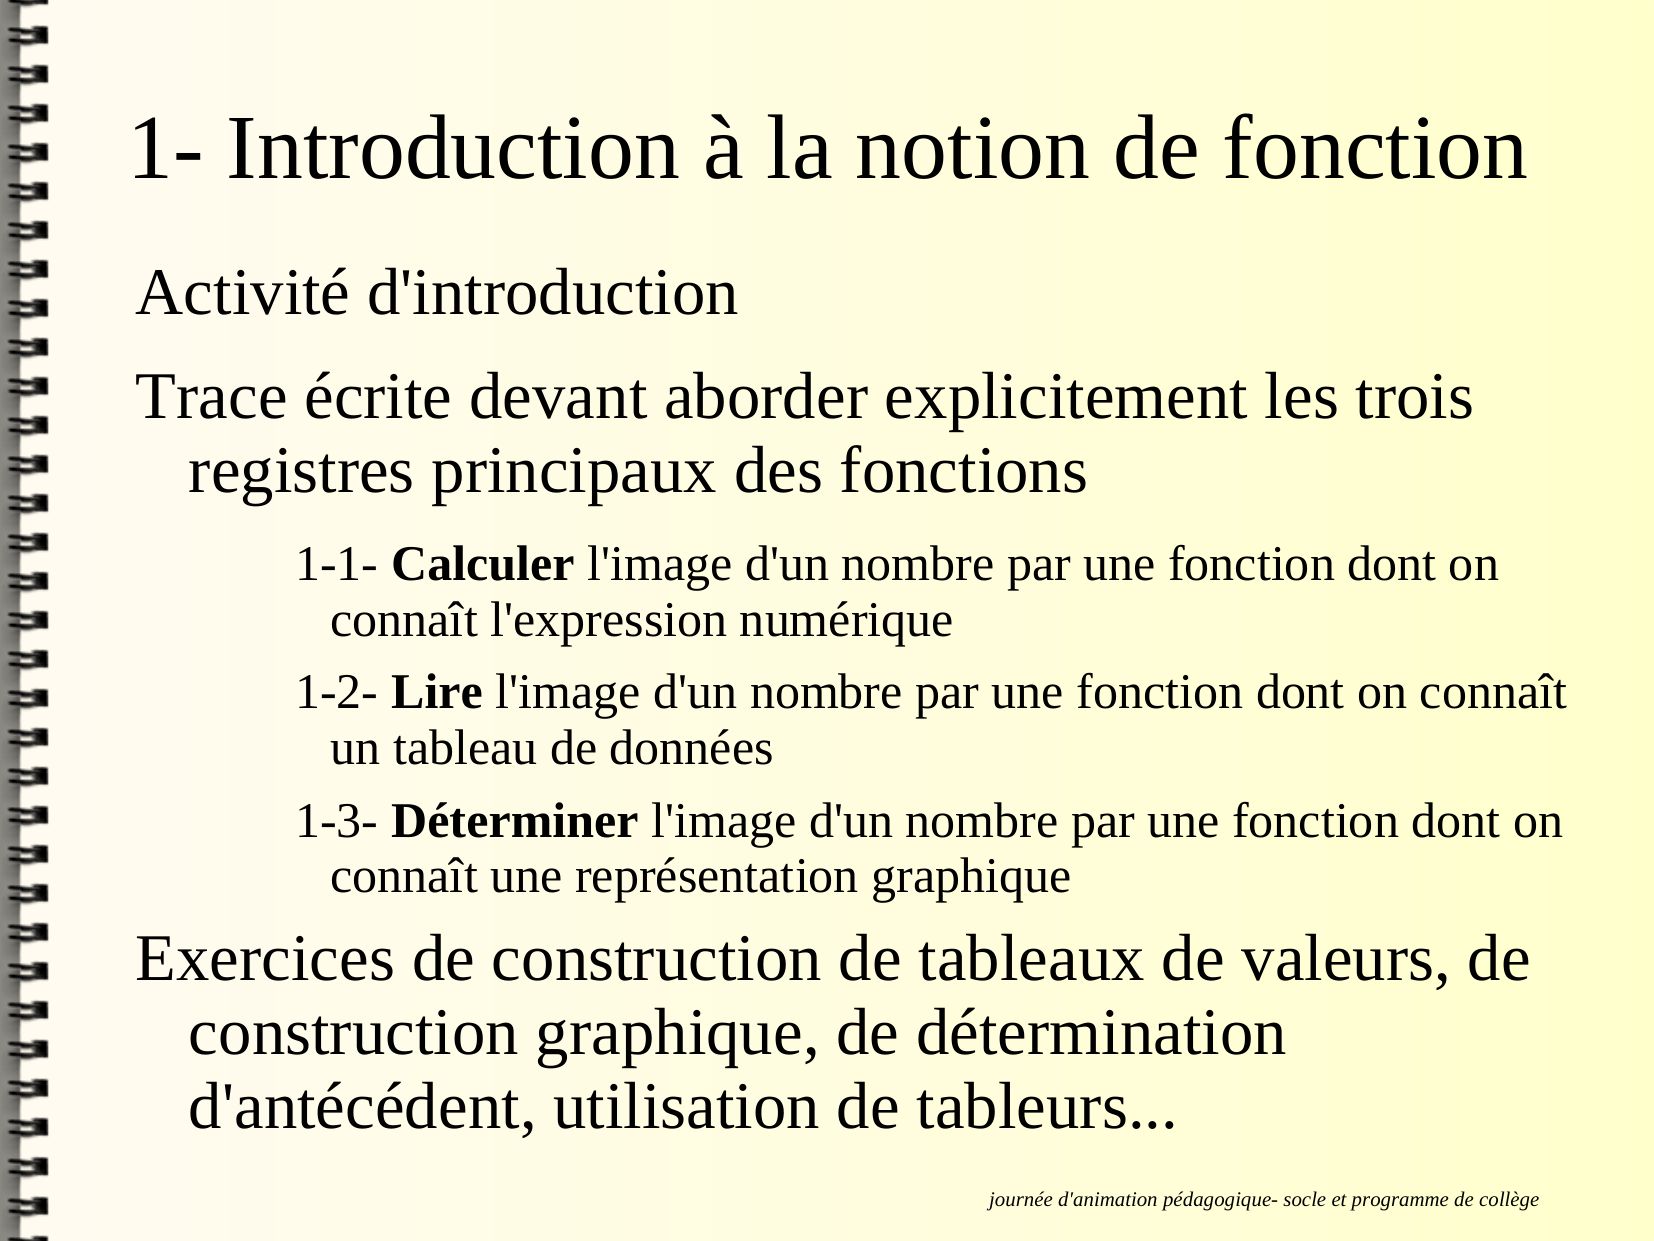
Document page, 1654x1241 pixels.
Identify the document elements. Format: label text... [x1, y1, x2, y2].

title 1- Introduction à la notion de fonction [123, 59, 1536, 237]
list Activité d'introduction Trace écrite devant aborder explicitement les trois registres principaux des fonctions 1-1- Calculer l'image d'un nombre par une fonction dont on connaît l'expression numérique 1-2- Lire l'image d'un nombre par une fonction dont on connaît un tableau de données 1-3- Déterminer l'image d'un nombre par une fonction dont on connaît une représentation graphique Exercices de construction de tableaux de valeurs, de construction graphique, de détermination d'antécédent, utilisation de tableurs... [118, 255, 1625, 1152]
picture [0, 0, 1654, 1241]
text_box journée d'animation pédagogique- socle et programme de collège [974, 1181, 1654, 1220]
